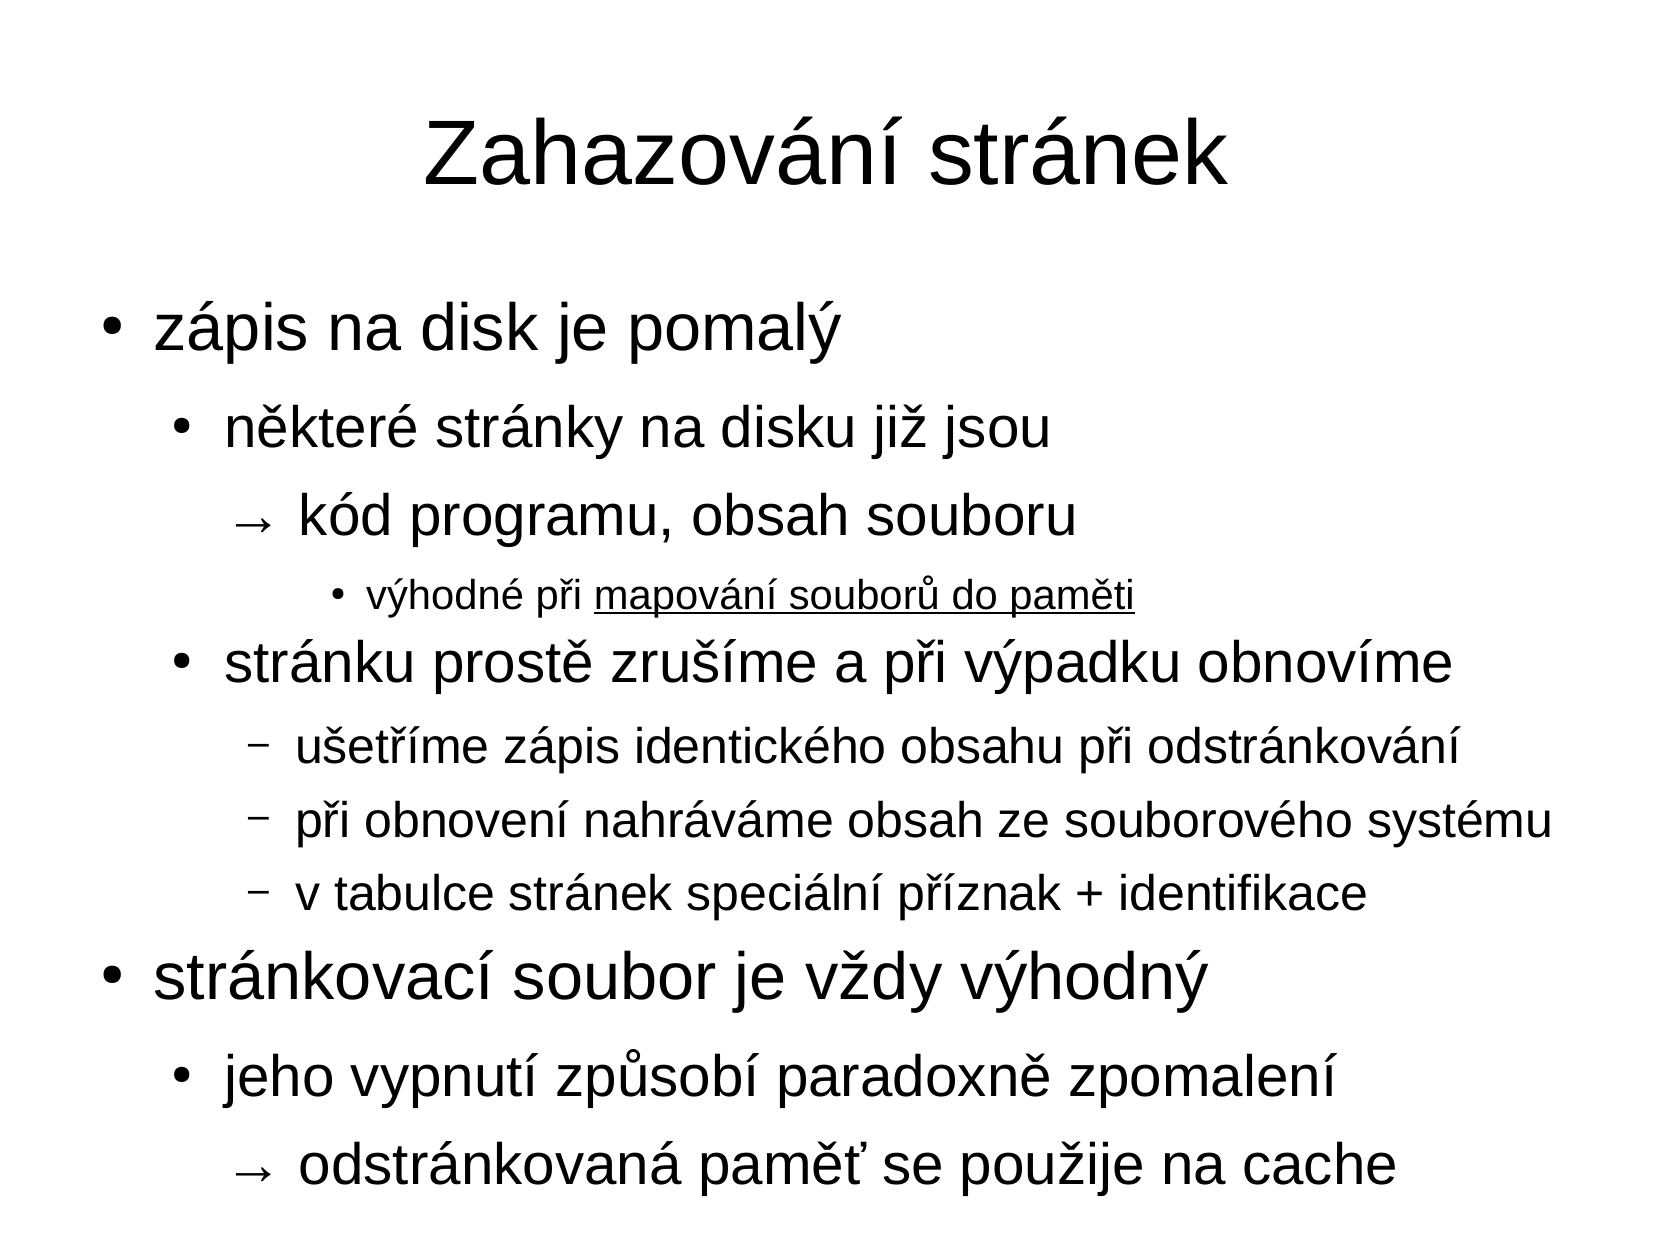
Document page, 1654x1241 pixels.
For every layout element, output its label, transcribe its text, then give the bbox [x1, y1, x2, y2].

title Zahazování stránek [82, 56, 1571, 250]
list zápis na disk je pomalý některé stránky na disku již jsou → kód programu, obsah souboru výhodné při mapování souborů do paměti stránku prostě zrušíme a při výpadku obnovíme ušetříme zápis identického obsahu při odstránkování při obnovení nahráváme obsah ze souborového systému v tabulce stránek speciální příznak + identifikace stránkovací soubor je vždy výhodný jeho vypnutí způsobí paradoxně zpomalení → odstránkovaná paměť se použije na cache [82, 290, 1571, 1198]
